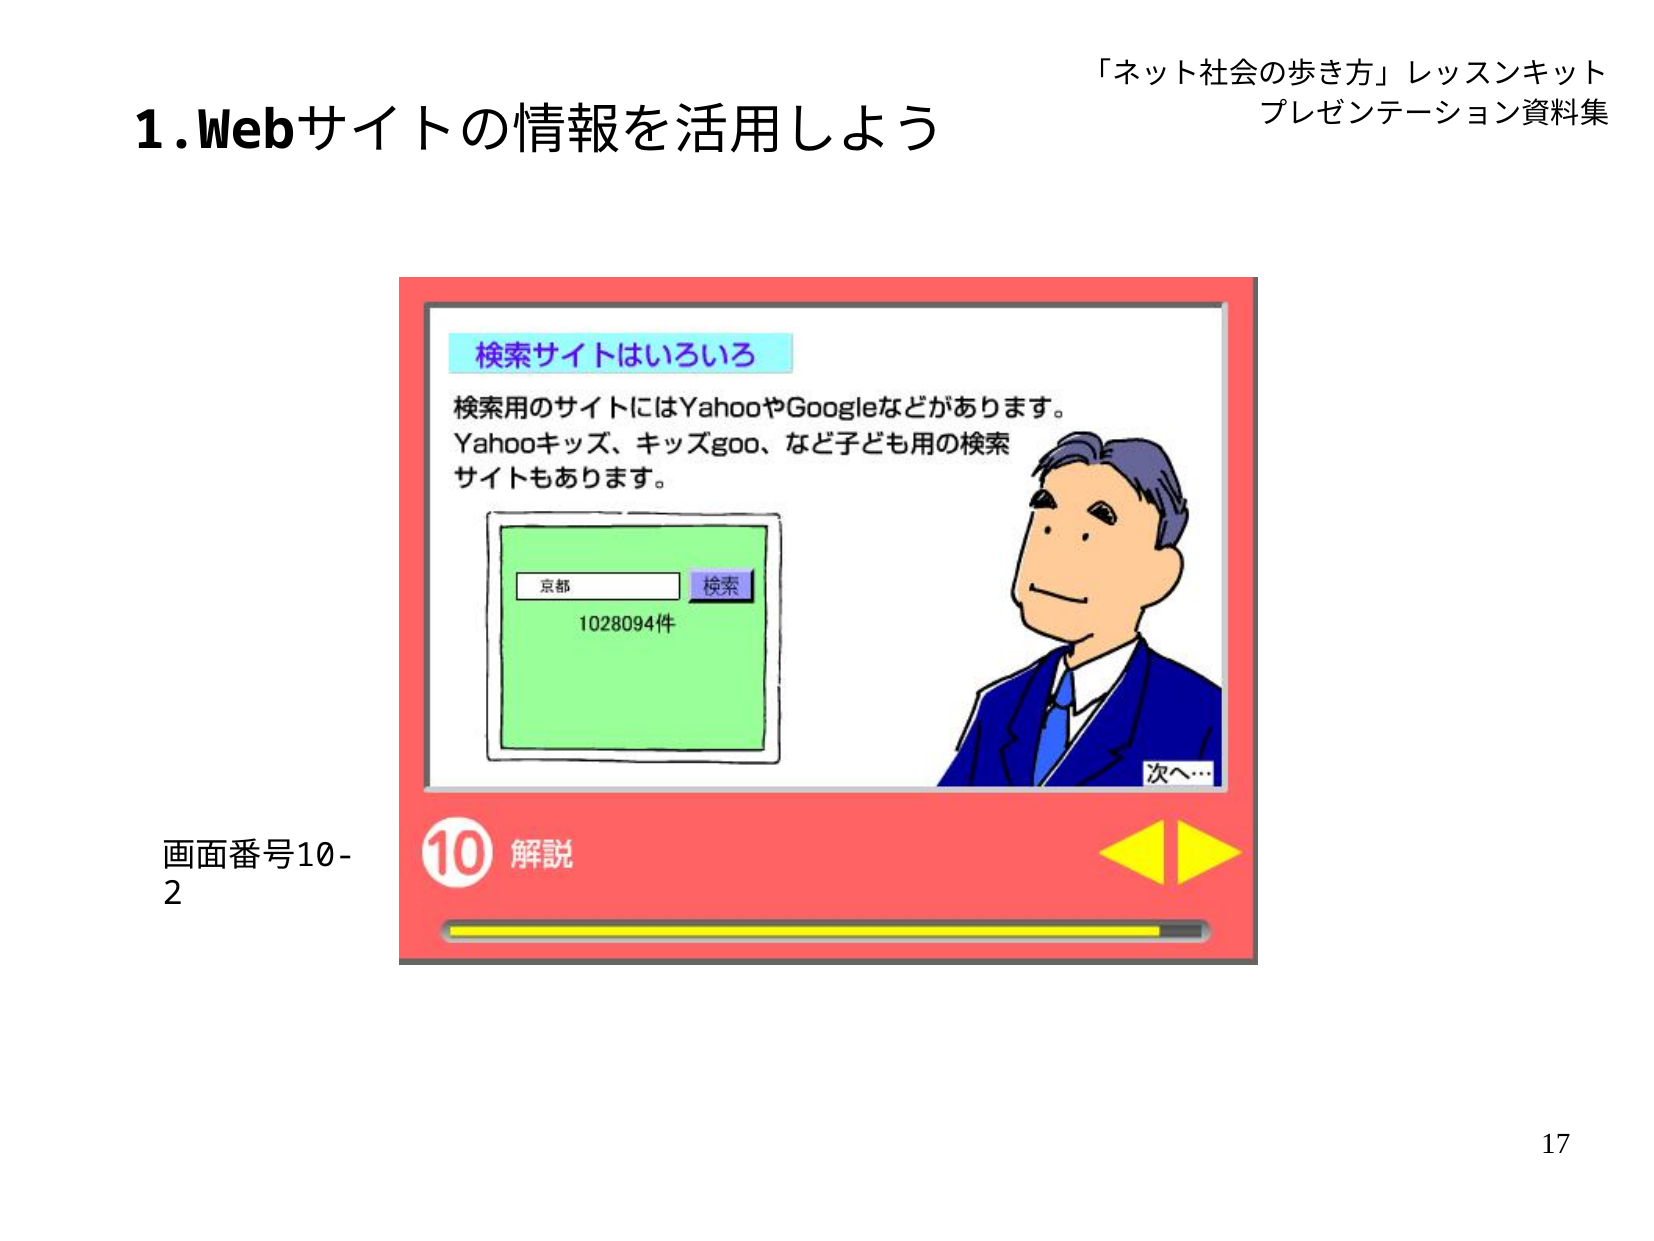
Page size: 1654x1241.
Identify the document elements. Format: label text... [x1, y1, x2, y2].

text_box 1.Webサイトの情報を活用しよう [118, 88, 1093, 169]
text_box 画面番号10-2 [147, 826, 384, 920]
picture [399, 277, 1258, 965]
text_box 「ネット社会の歩き方」レッスンキット プレゼンテーション資料集 [1062, 44, 1625, 139]
